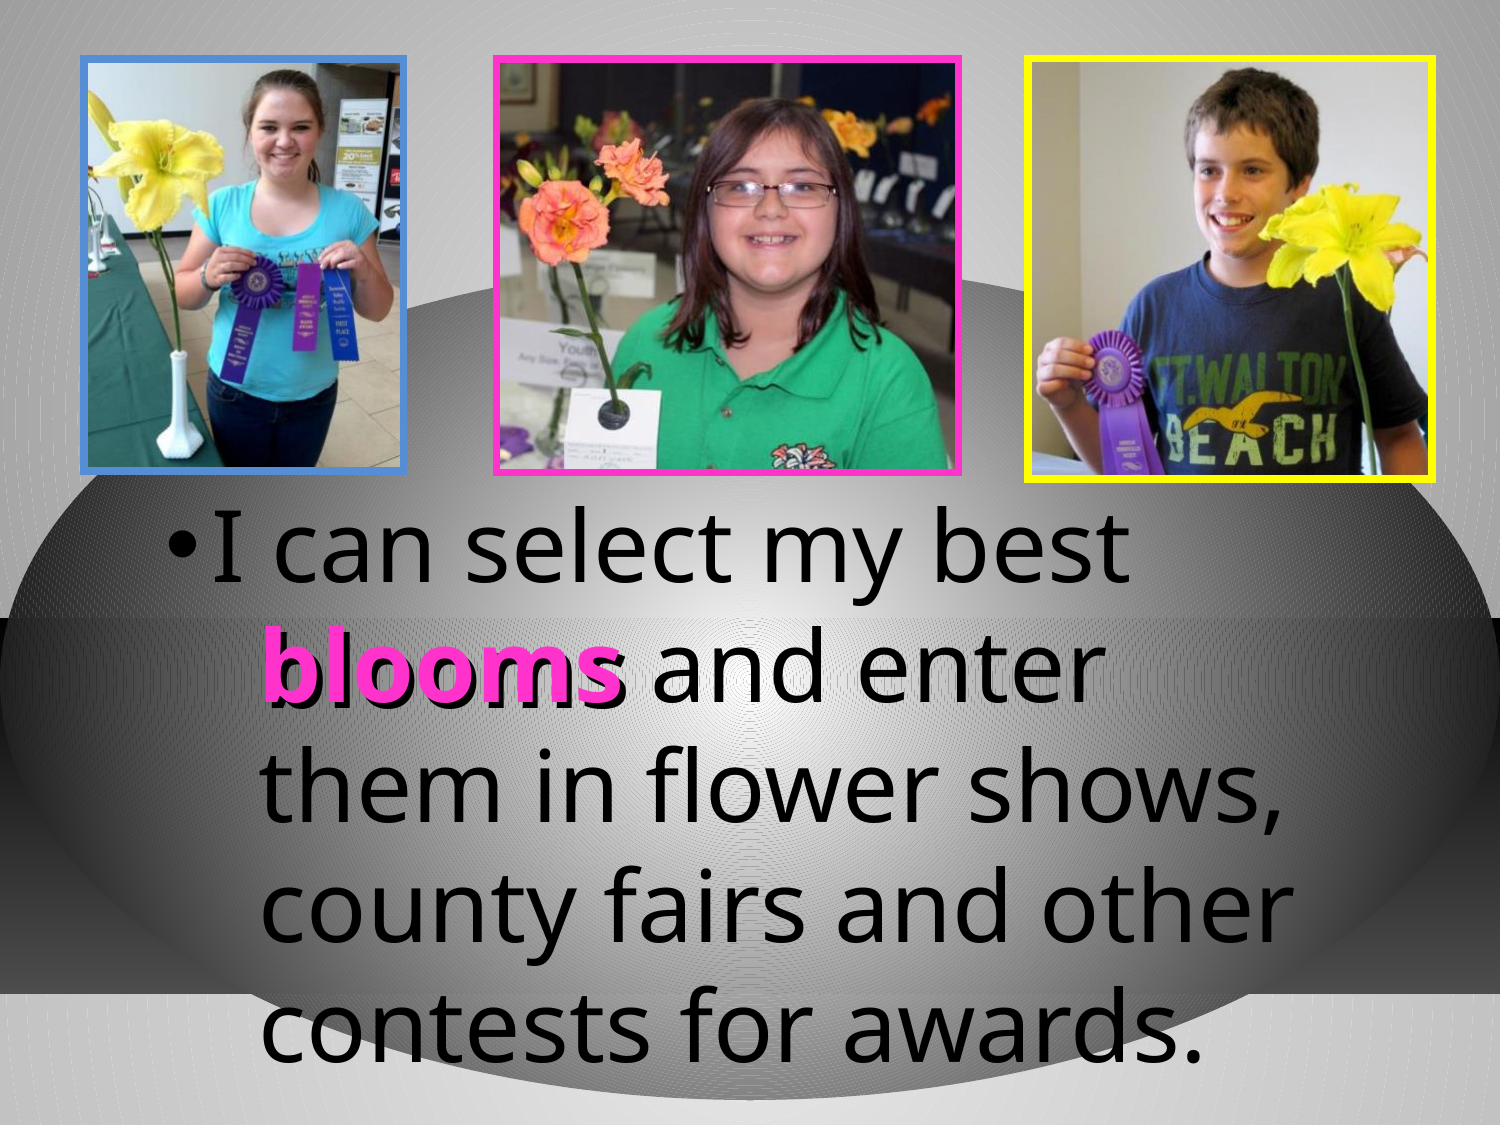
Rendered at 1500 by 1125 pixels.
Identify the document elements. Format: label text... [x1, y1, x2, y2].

text_box I can select my best blooms and enter them in flower shows, county fairs and other contests for awards. [150, 475, 1326, 1097]
picture [1031, 62, 1428, 475]
picture [87, 62, 401, 468]
picture [500, 62, 955, 469]
